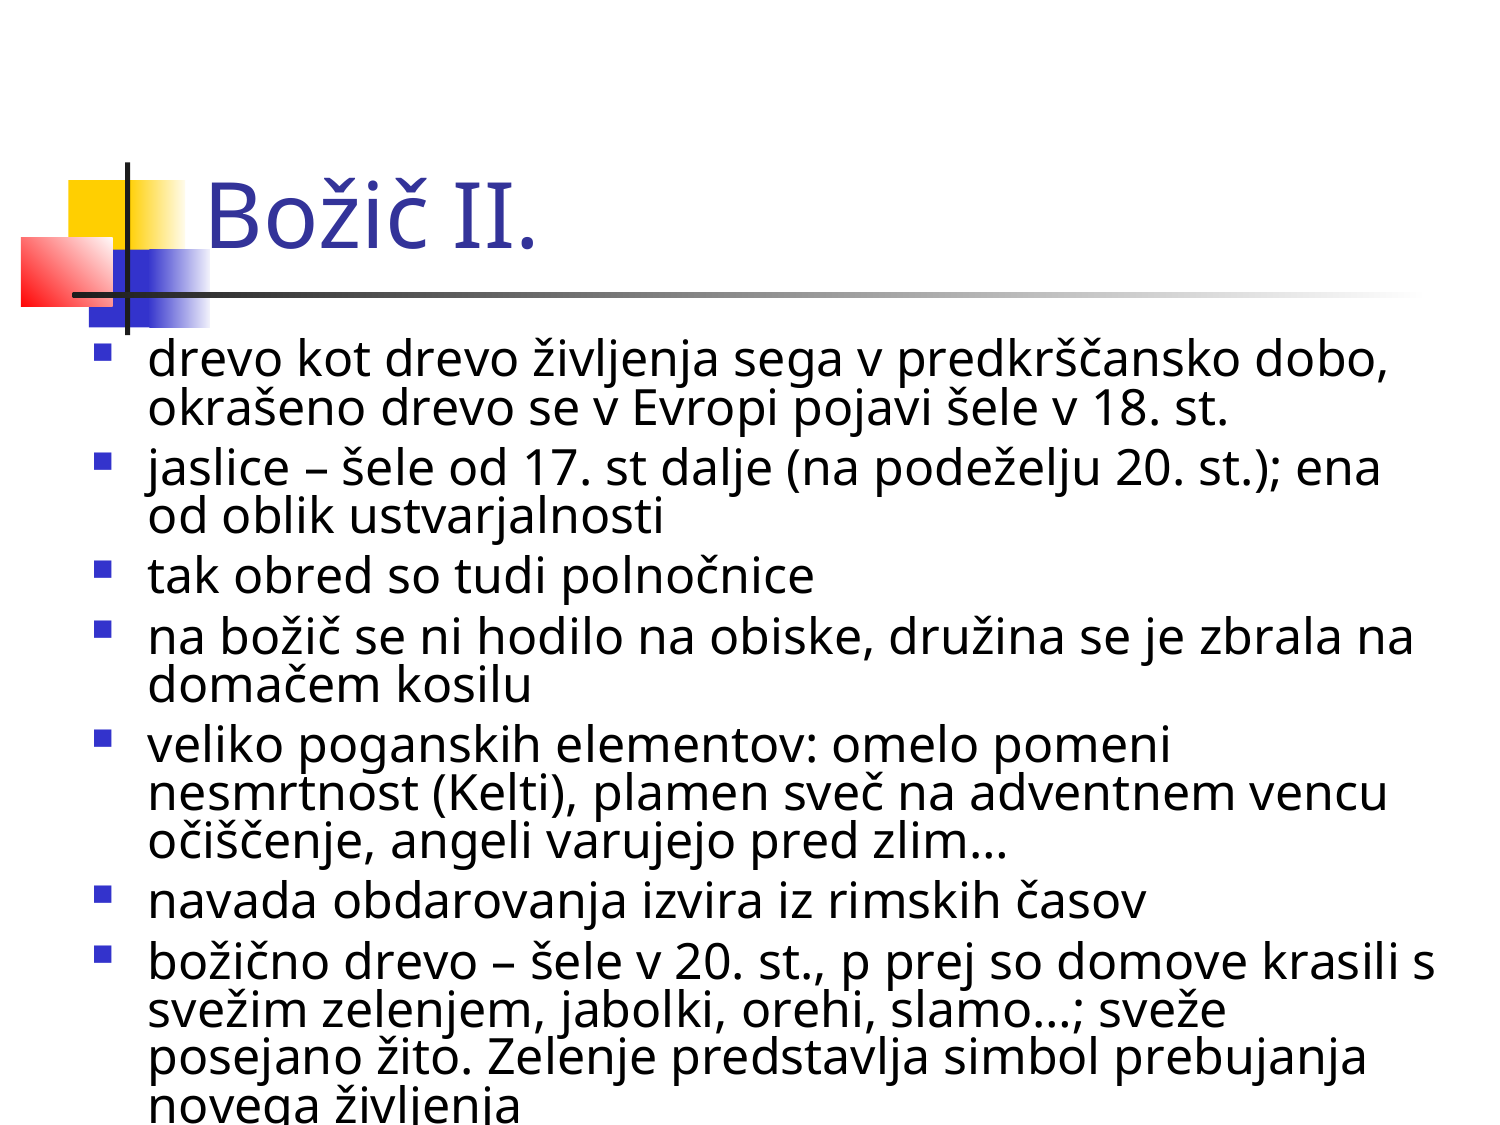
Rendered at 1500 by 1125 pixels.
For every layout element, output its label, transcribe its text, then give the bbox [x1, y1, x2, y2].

list drevo kot drevo življenja sega v predkrščansko dobo, okrašeno drevo se v Evropi pojavi šele v 18. st. jaslice – šele od 17. st dalje (na podeželju 20. st.); ena od oblik ustvarjalnosti tak obred so tudi polnočnice na božič se ni hodilo na obiske, družina se je zbrala na domačem kosilu veliko poganskih elementov: omelo pomeni nesmrtnost (Kelti), plamen sveč na adventnem vencu očiščenje, angeli varujejo pred zlim… navada obdarovanja izvira iz rimskih časov božično drevo – šele v 20. st., p prej so domove krasili s svežim zelenjem, jabolki, orehi, slamo…; sveže posejano žito. Zelenje predstavlja simbol prebujanja novega življenja [76, 330, 1469, 1071]
title Božič II. [188, 35, 1468, 276]
